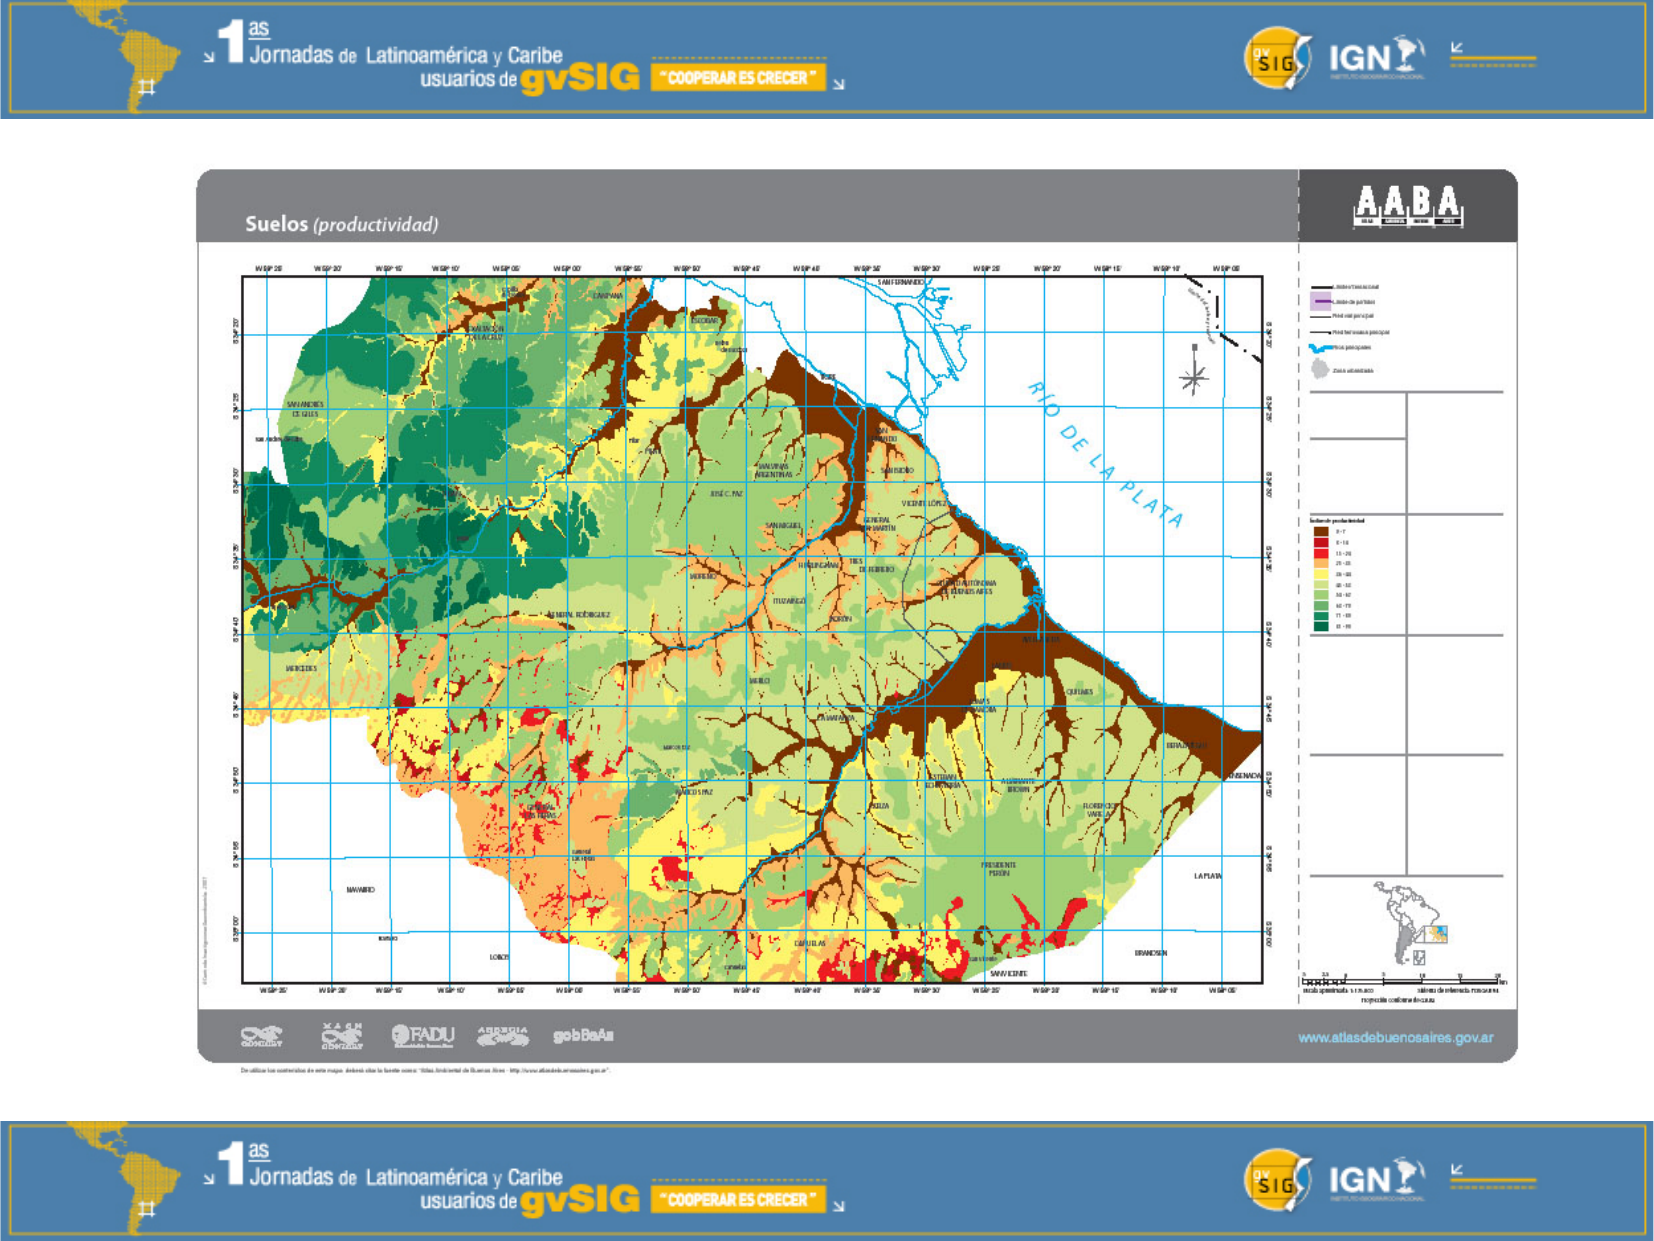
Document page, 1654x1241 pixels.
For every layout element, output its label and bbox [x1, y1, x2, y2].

picture [0, 1121, 1654, 1241]
picture [183, 153, 1534, 1081]
picture [0, 0, 1654, 119]
